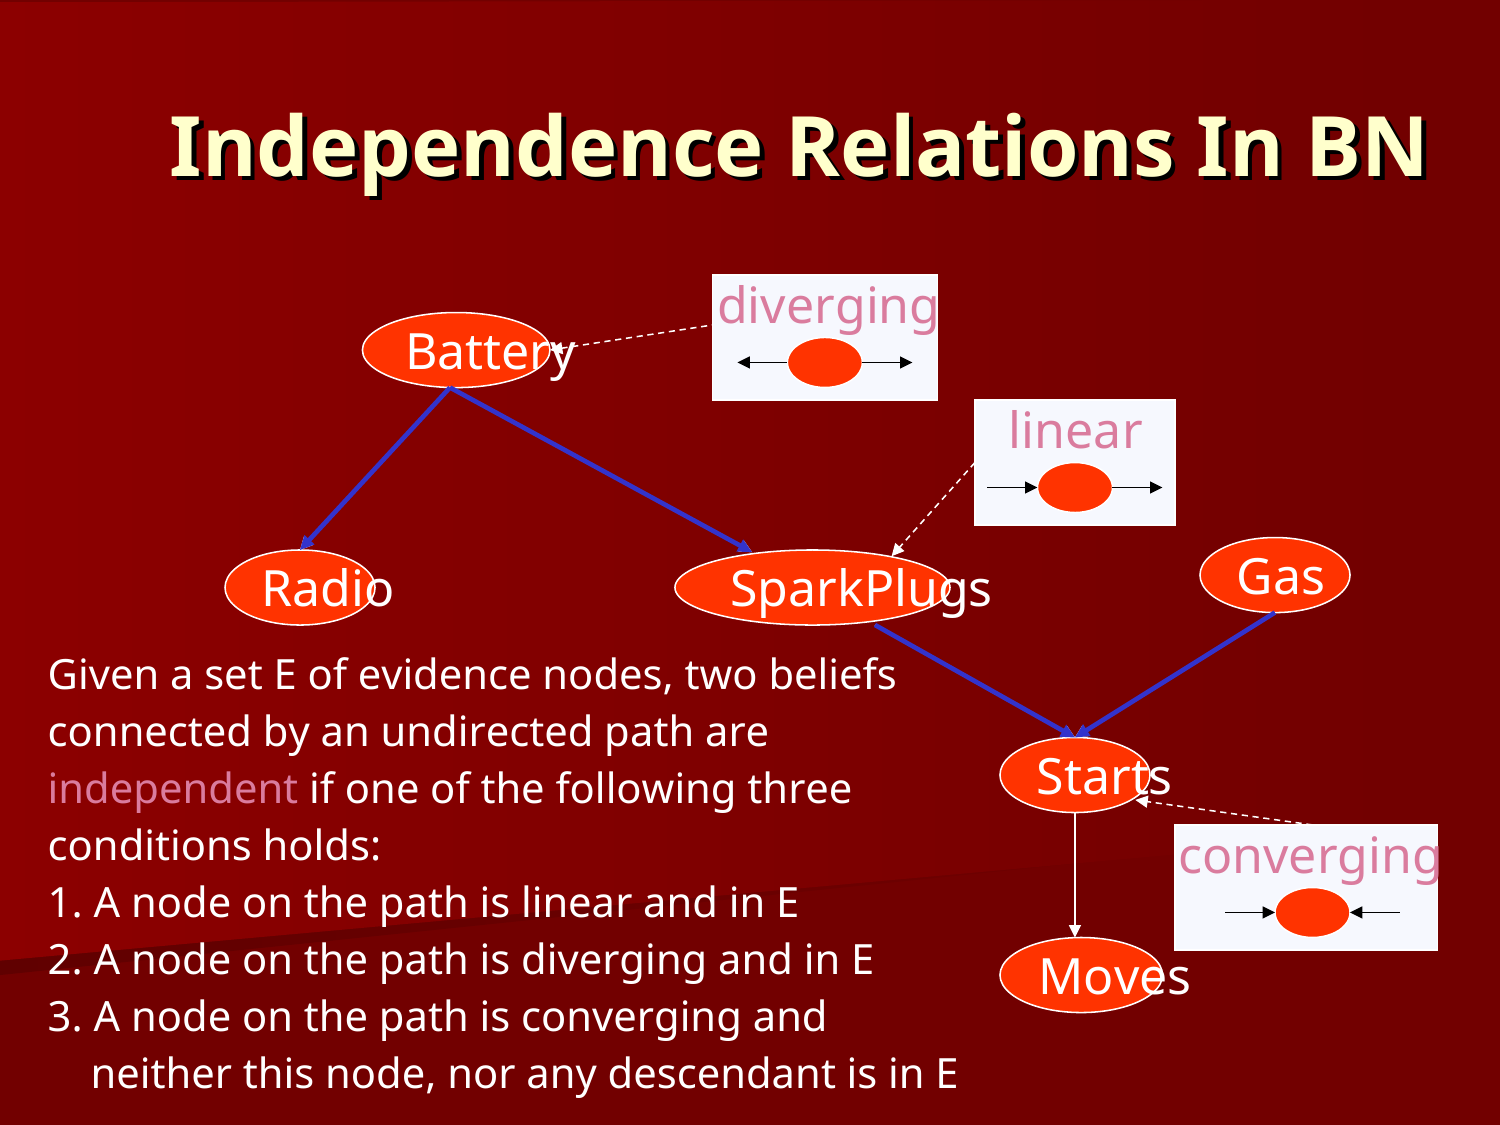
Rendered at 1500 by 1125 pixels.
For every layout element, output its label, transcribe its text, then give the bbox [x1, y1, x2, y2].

text_box diverging [702, 262, 956, 347]
text_box Given a set E of evidence nodes, two beliefs connected by an undirected path are independent if one of the following three conditions holds: 1. A node on the path is linear and in E 2. A node on the path is diverging and in E 3. A node on the path is converging and neither this node, nor any descendant is in E [32, 637, 985, 1109]
text_box Radio [225, 549, 374, 626]
text_box Battery [362, 312, 550, 388]
title Independence Relations In BN [99, 49, 1500, 238]
text_box [712, 337, 938, 400]
text_box Moves [1146, 970, 1160, 978]
text_box converging [1163, 812, 1459, 897]
text_box Moves [1146, 981, 1162, 991]
text_box Starts [999, 737, 1151, 813]
text_box Moves [999, 937, 1162, 1013]
text_box [1174, 887, 1438, 950]
text_box linear [993, 387, 1158, 472]
text_box [975, 400, 1175, 526]
text_box Gas [1200, 537, 1351, 613]
text_box SparkPlugs [674, 549, 947, 626]
